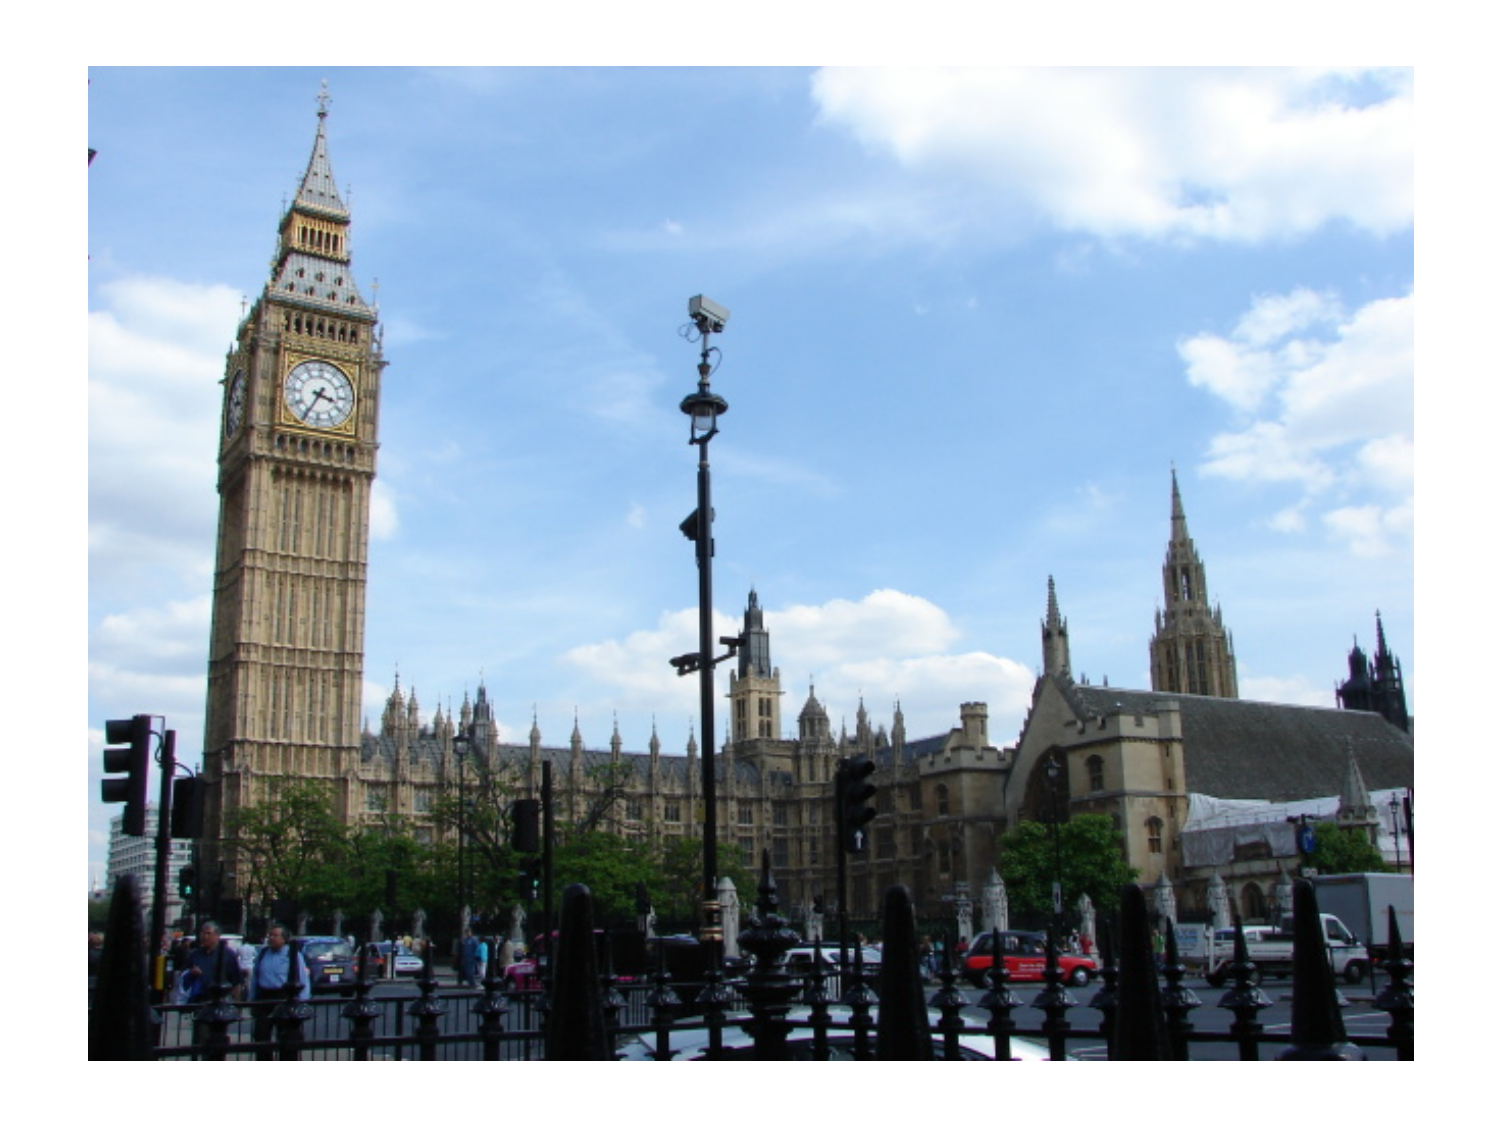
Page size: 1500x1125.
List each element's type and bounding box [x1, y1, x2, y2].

picture [88, 66, 1414, 1061]
